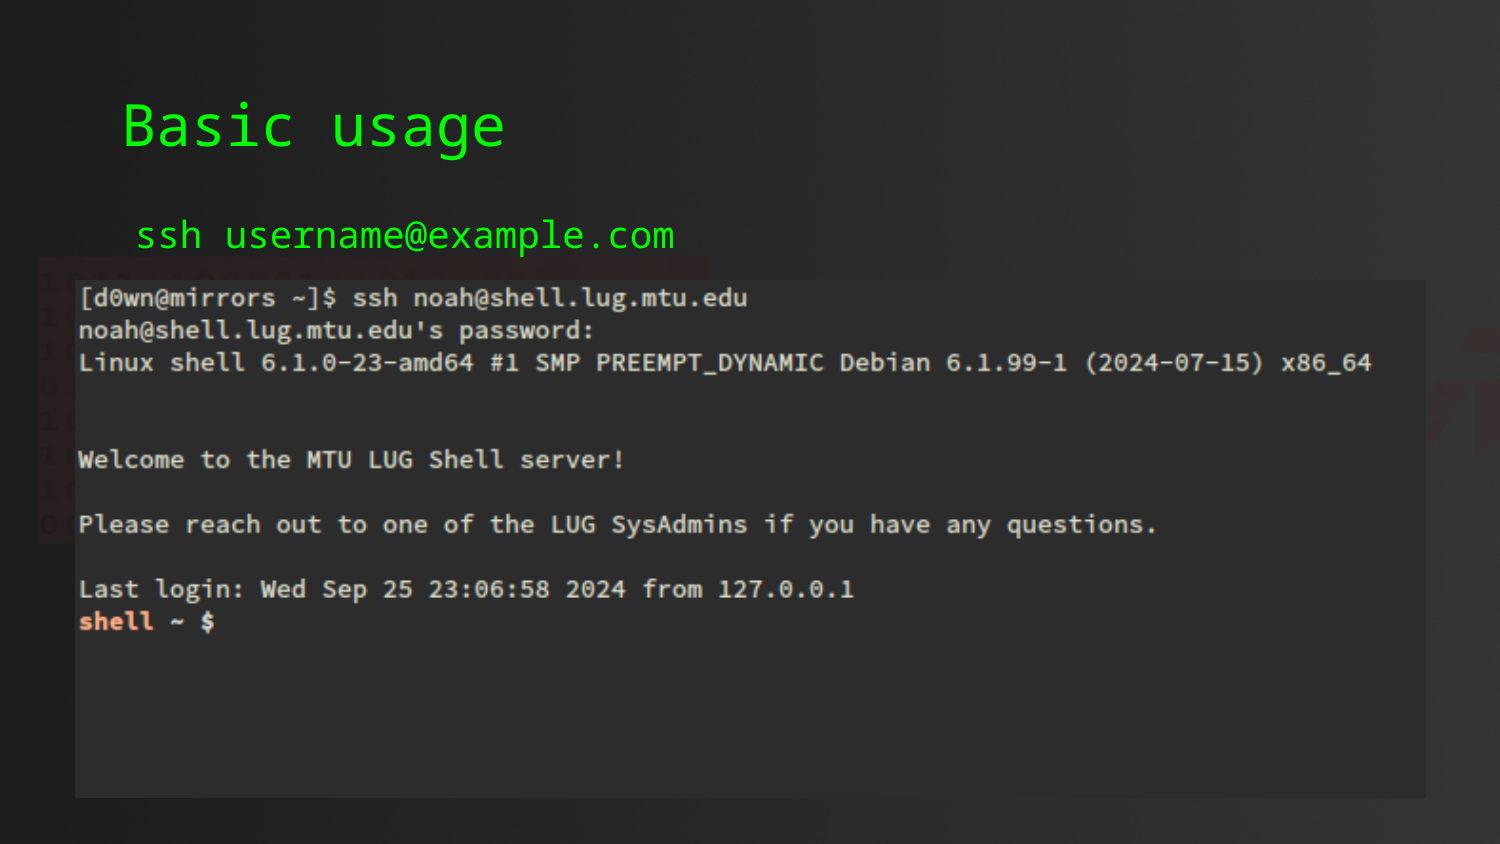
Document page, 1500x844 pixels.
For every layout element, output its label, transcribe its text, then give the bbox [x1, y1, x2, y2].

picture [0, 0, 1500, 844]
list ssh username@example.com [44, 189, 1443, 750]
title Basic usage [105, 72, 1443, 167]
